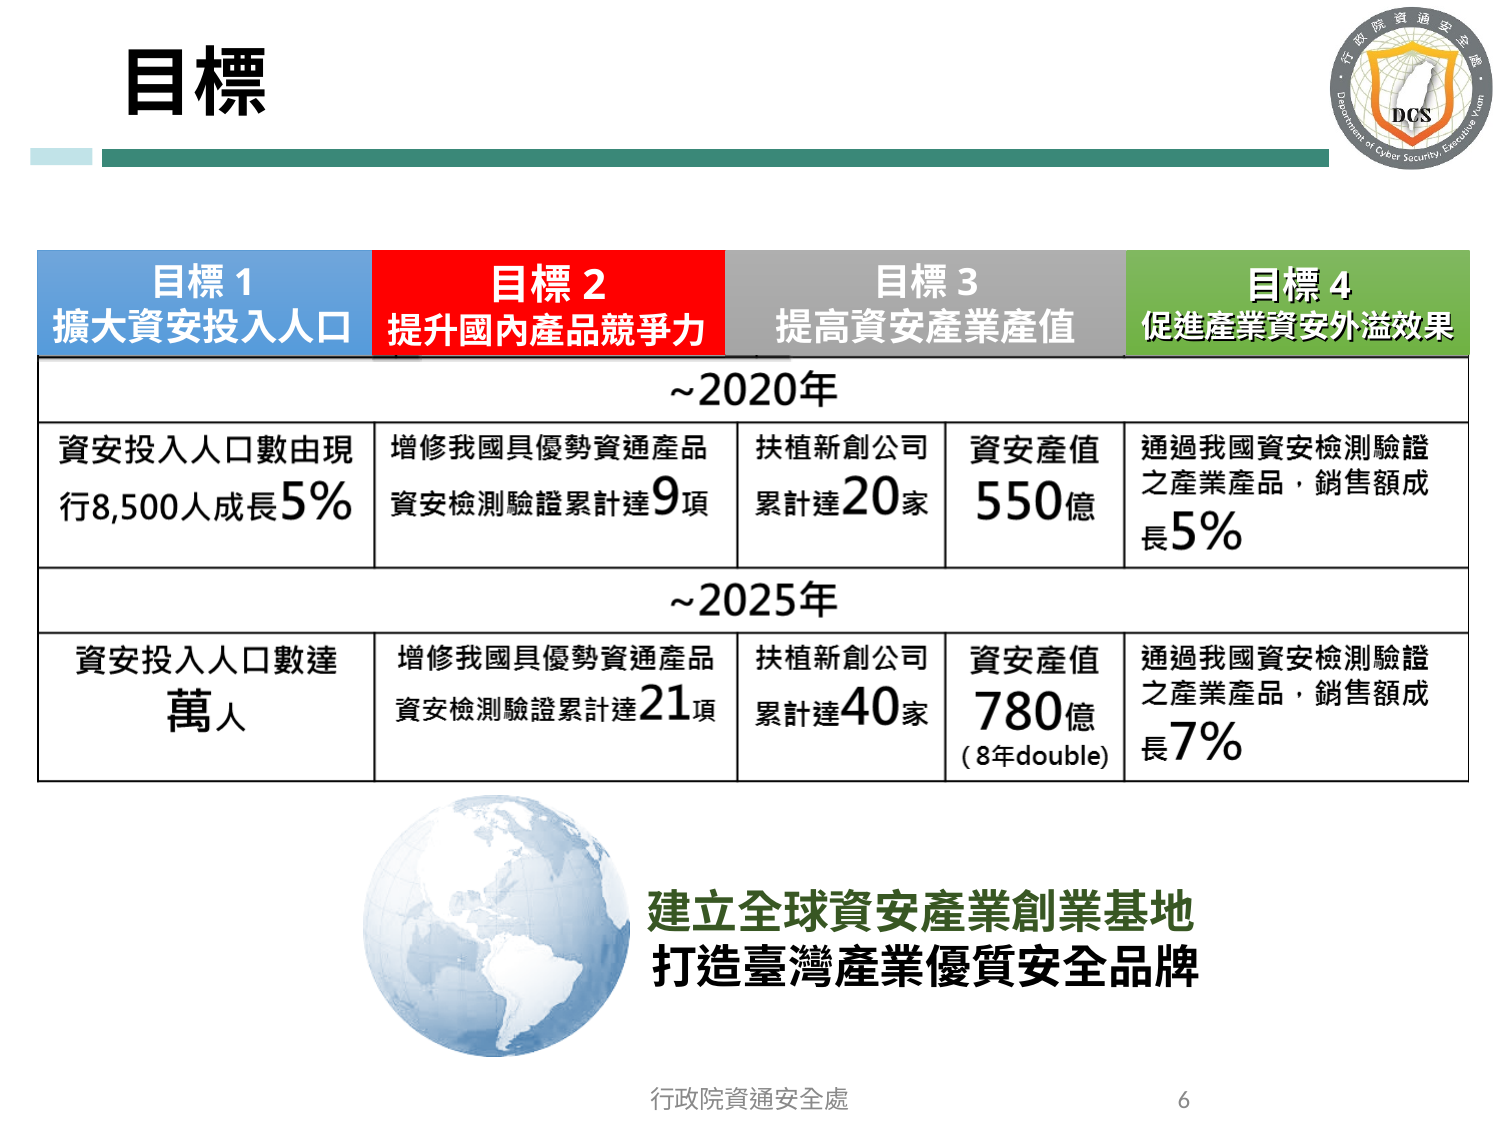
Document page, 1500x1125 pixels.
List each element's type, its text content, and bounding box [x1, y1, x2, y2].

text_box 行政院資通安全處 [496, 1076, 1004, 1120]
title 目標 [103, 25, 1397, 145]
text_box 建立全球資安產業創業基地 打造臺灣產業優質安全品牌 [429, 875, 1423, 1000]
text_box 目標4 促進產業資安外溢效果 [1127, 251, 1470, 354]
text_box 目標1 擴大資安投入人口 [38, 251, 373, 354]
text_box 目標2 提升國內產品競爭力 [373, 251, 725, 354]
text_box 目標3 提高資安產業產值 [725, 251, 1127, 354]
picture [37, 297, 1469, 1057]
text_box [1162, 1076, 1500, 1120]
